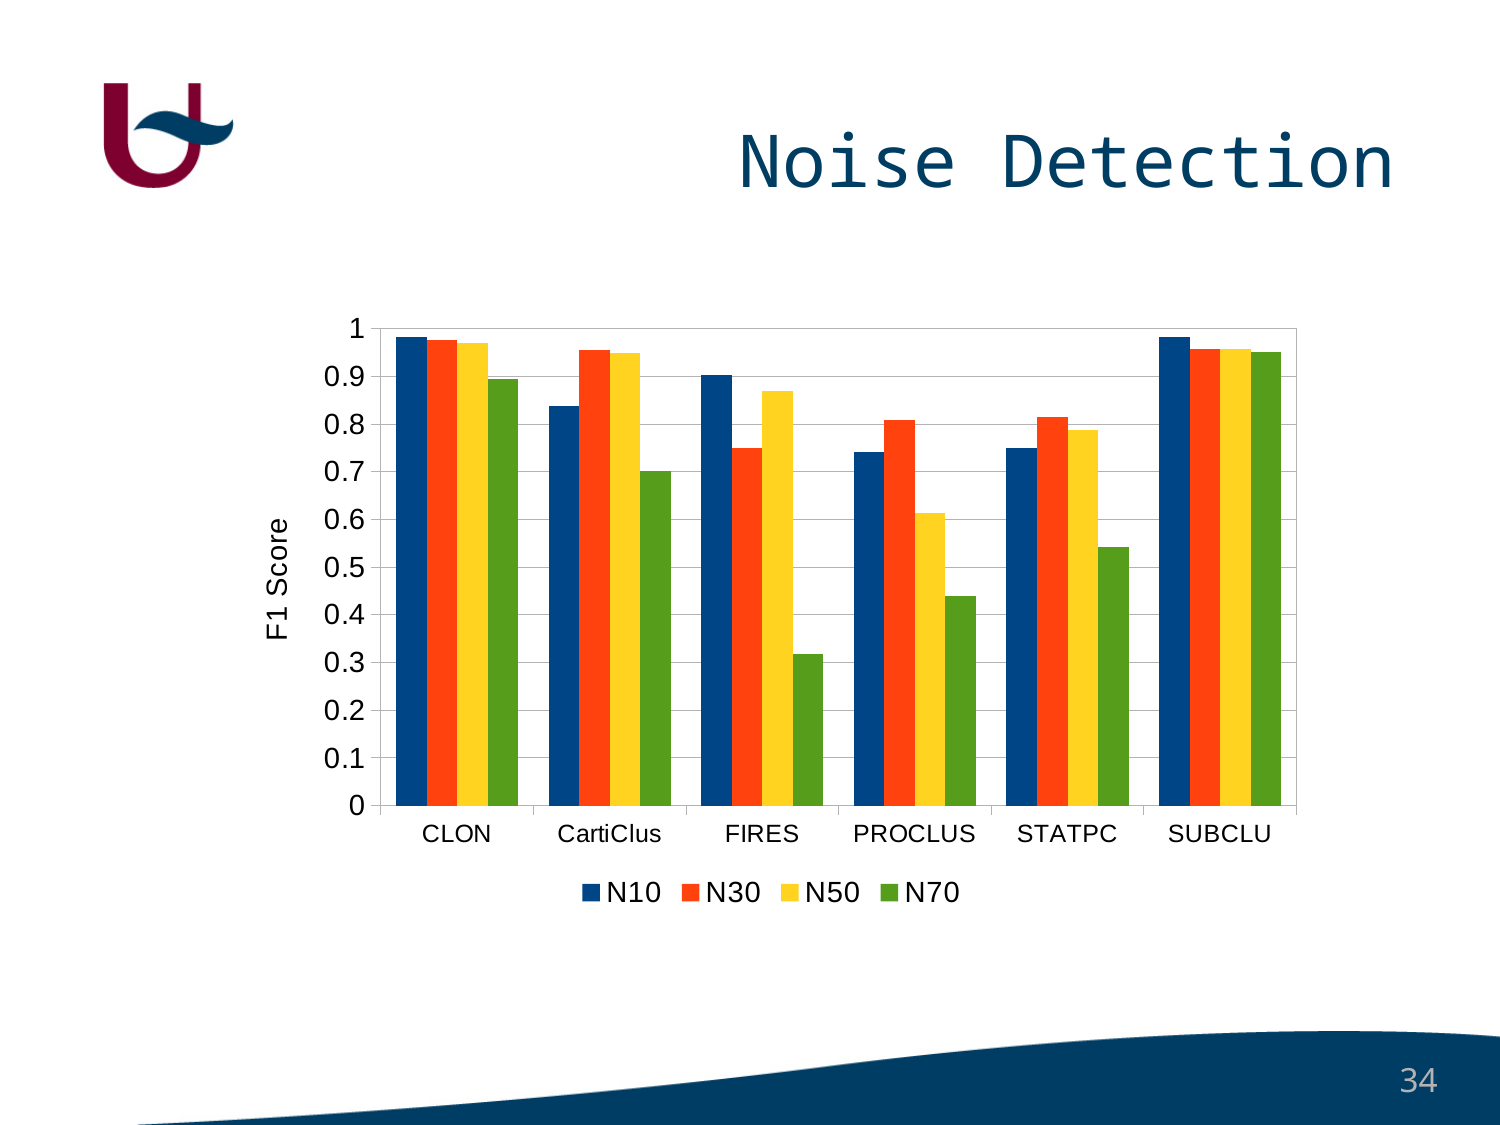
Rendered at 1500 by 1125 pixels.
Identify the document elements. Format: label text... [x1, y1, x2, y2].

chart [225, 299, 1319, 916]
picture [103, 83, 234, 105]
picture [137, 1031, 1500, 1125]
title Noise Detection [103, 105, 1396, 211]
